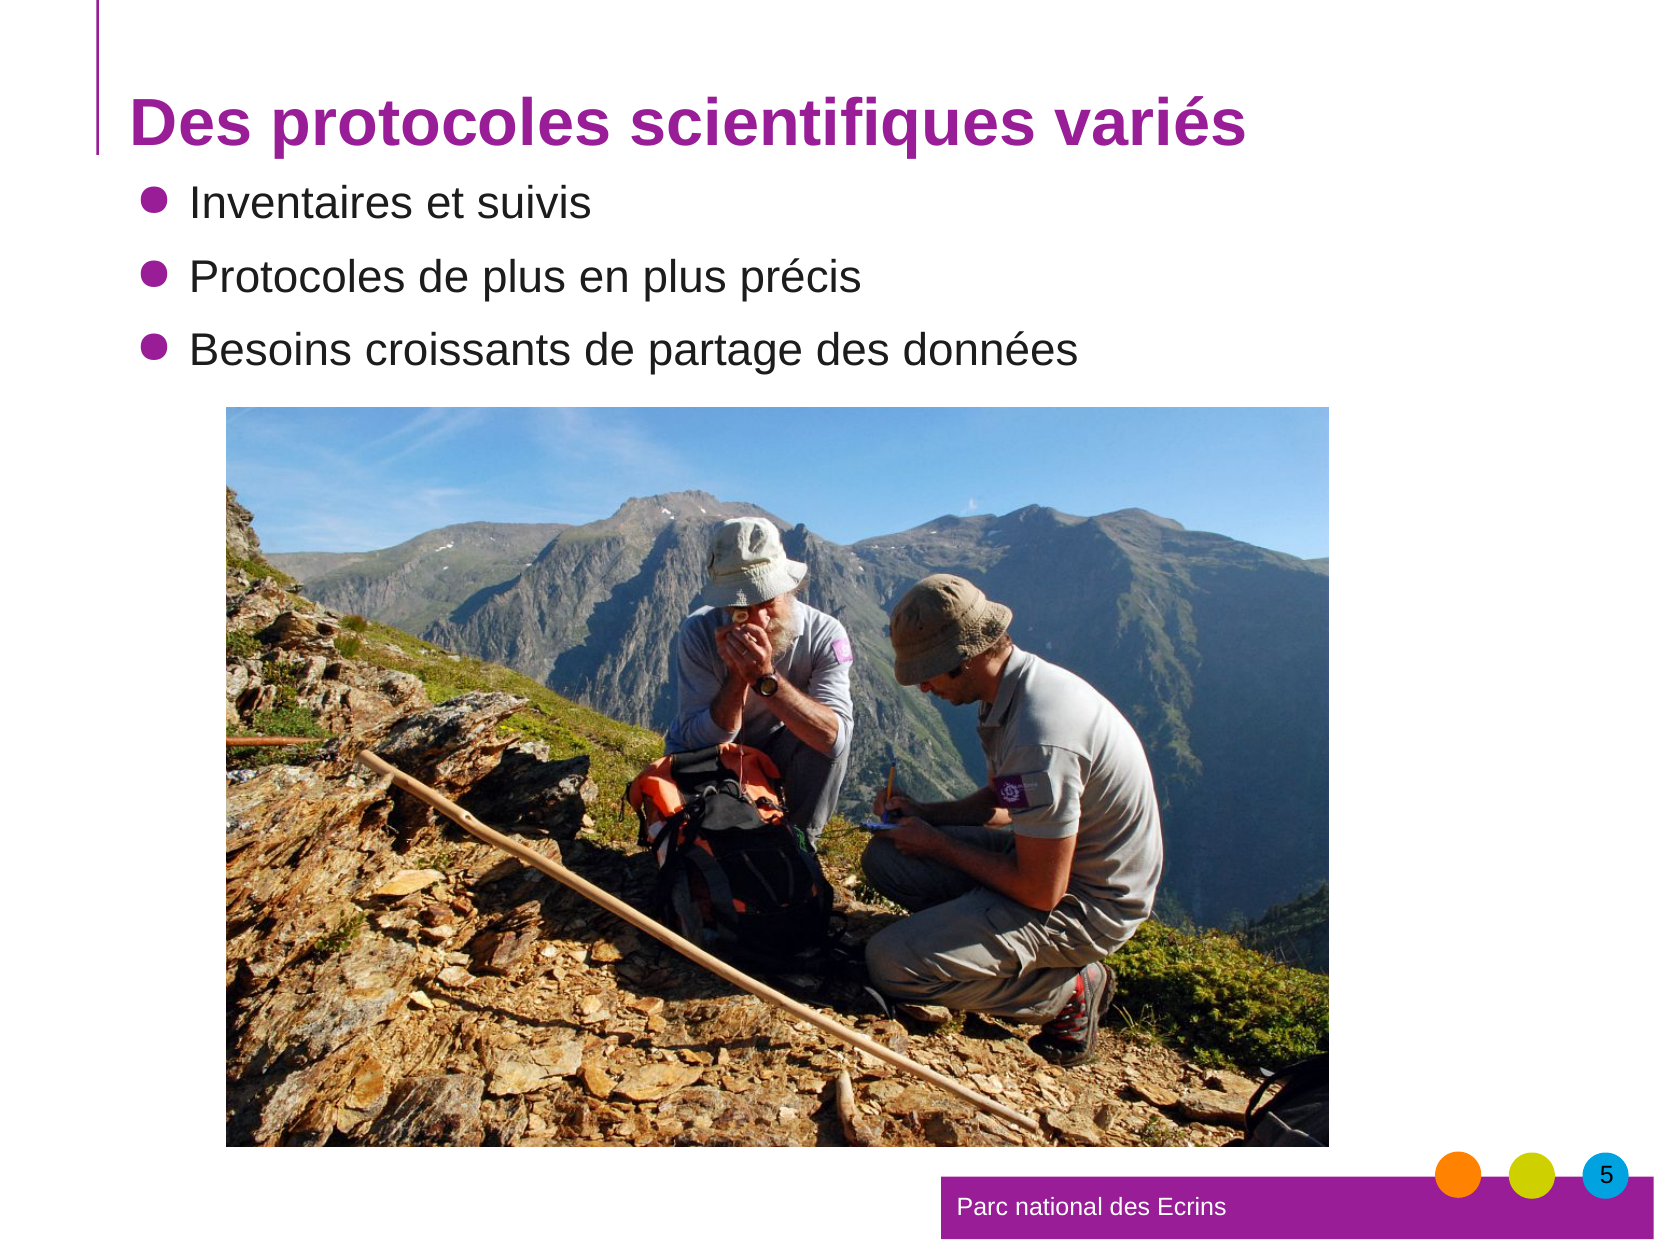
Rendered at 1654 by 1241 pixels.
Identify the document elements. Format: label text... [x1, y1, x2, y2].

list Inventaires et suivis Protocoles de plus en plus précis Besoins croissants de partage des données [118, 177, 1625, 1123]
title Des protocoles scientifiques variés [129, 11, 1619, 160]
picture [226, 407, 1329, 1147]
